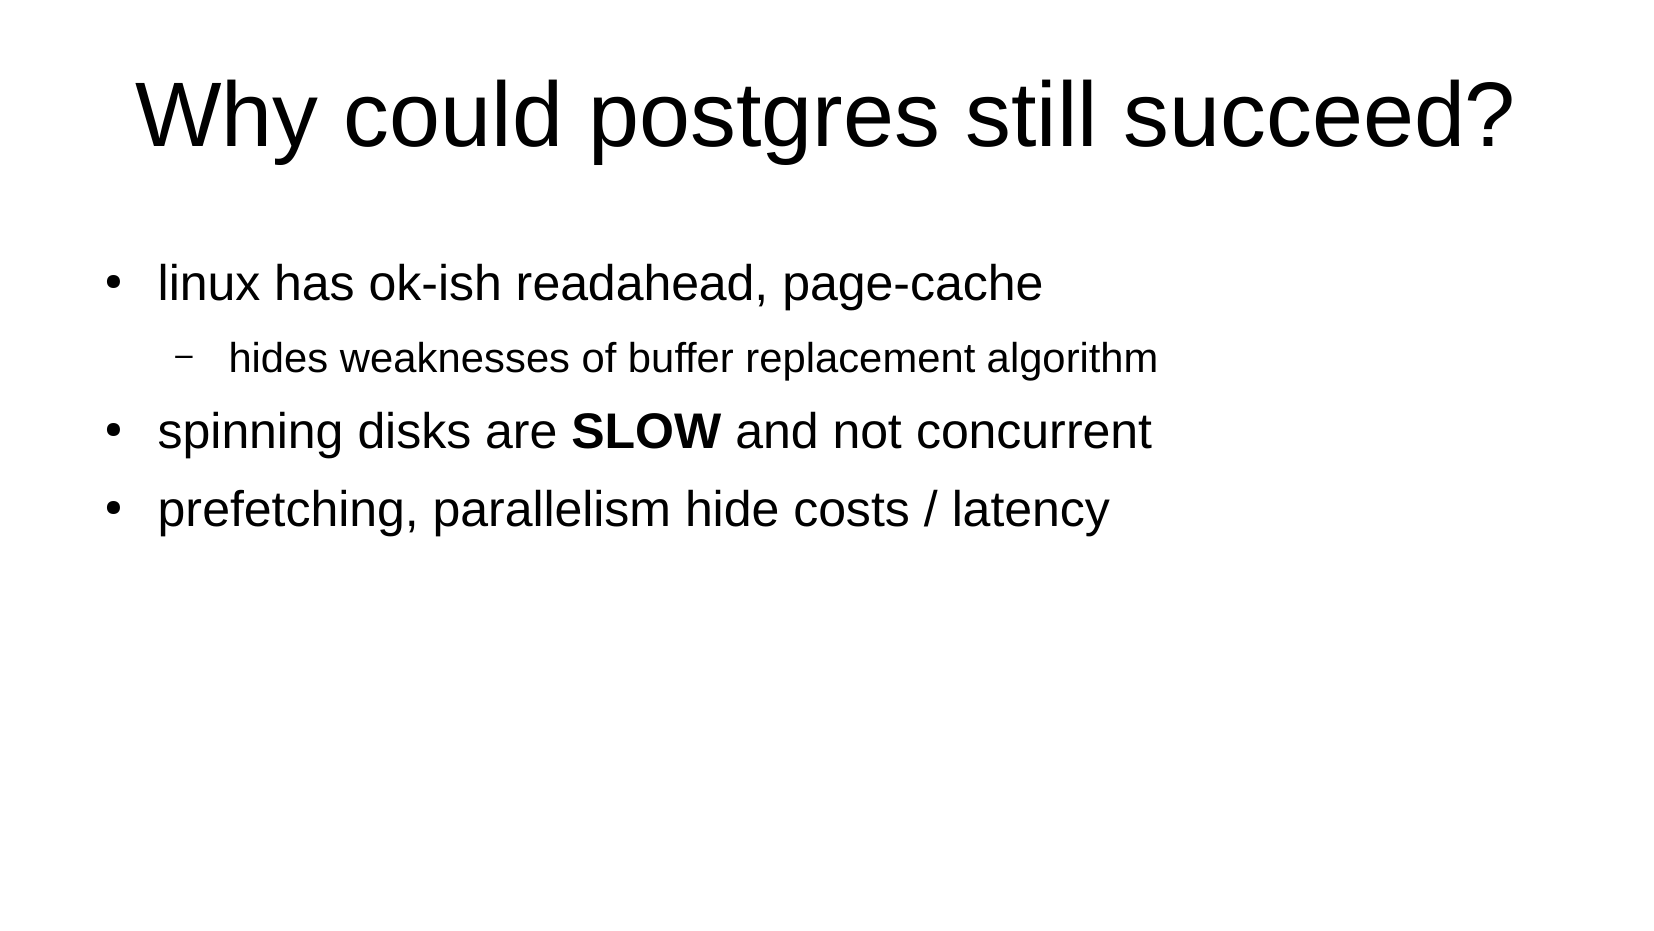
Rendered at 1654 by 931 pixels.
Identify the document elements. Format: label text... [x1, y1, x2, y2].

title Why could postgres still succeed? [82, 37, 1571, 193]
list linux has ok-ish readahead, page-cache hides weaknesses of buffer replacement algorithm spinning disks are SLOW and not concurrent prefetching, parallelism hide costs / latency [86, 255, 1576, 901]
